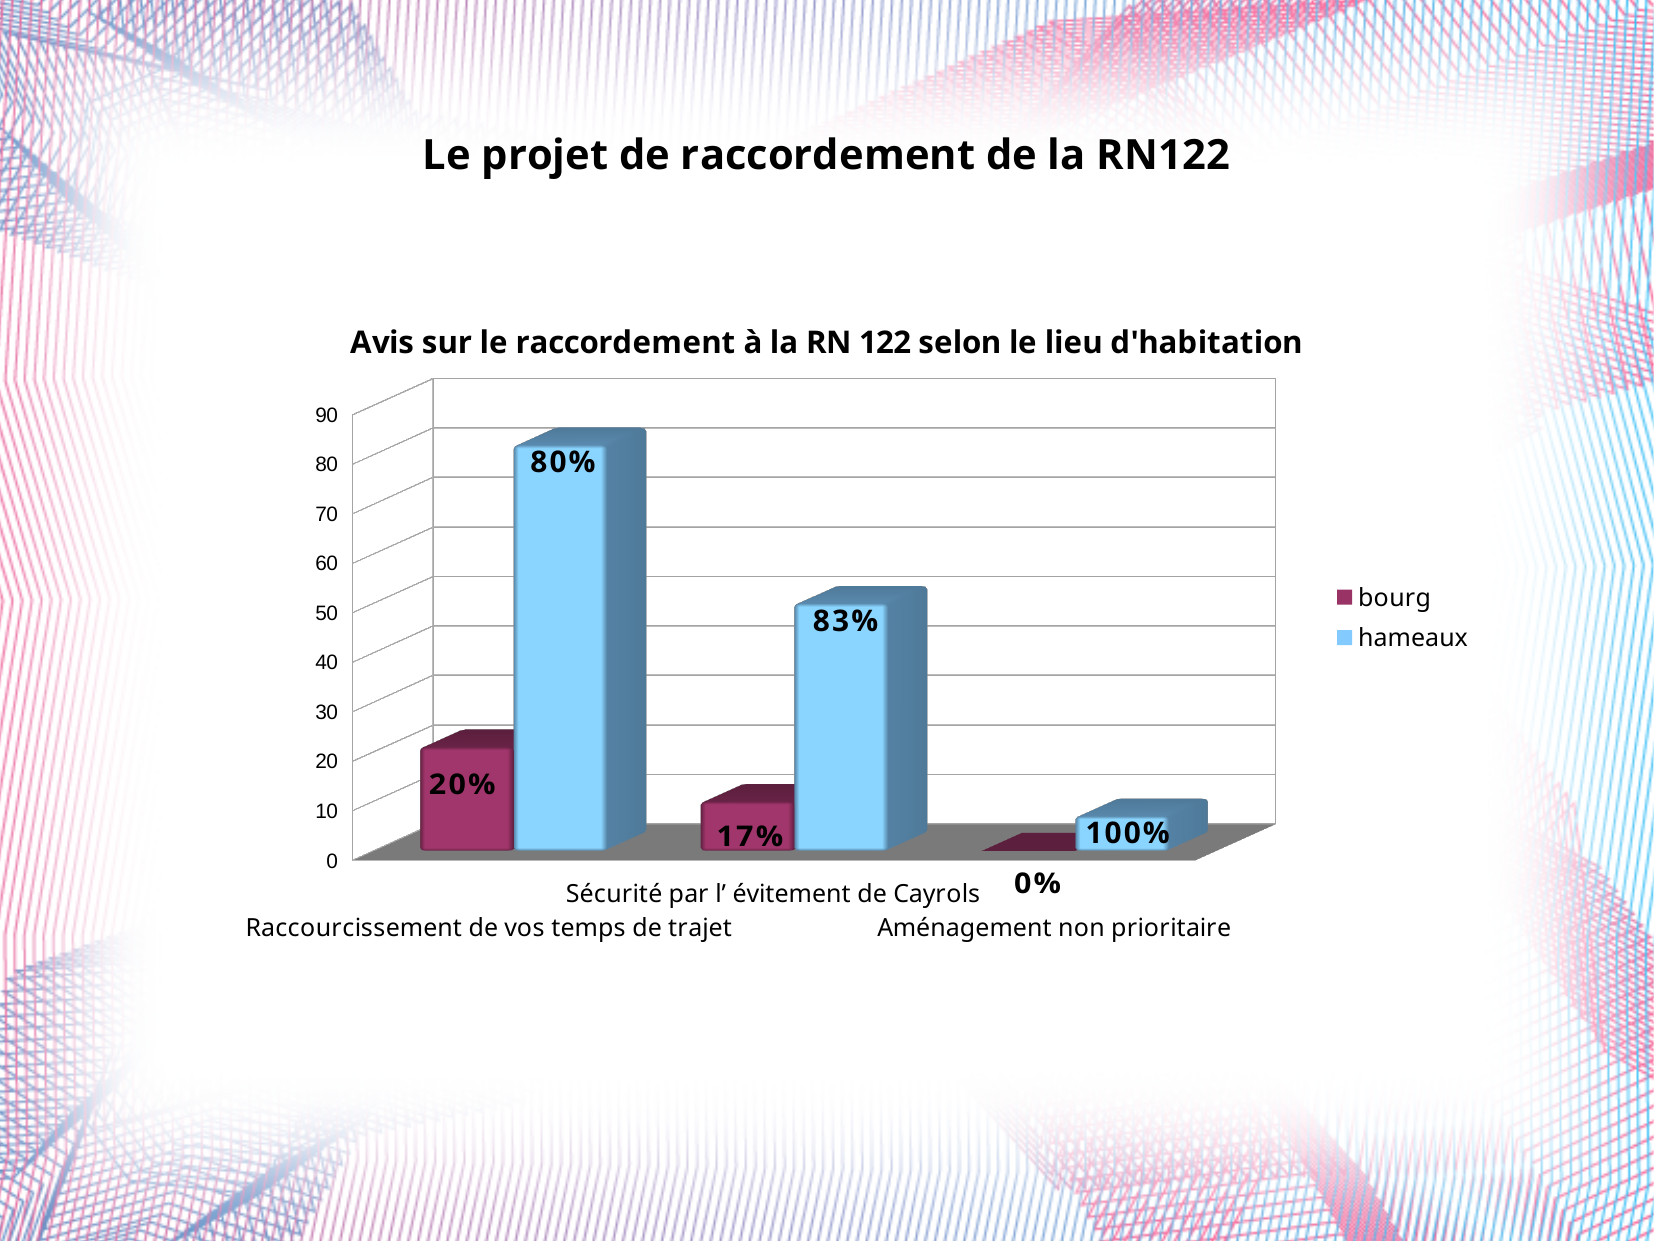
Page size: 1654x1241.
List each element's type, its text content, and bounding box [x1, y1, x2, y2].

chart [165, 289, 1489, 945]
title Le projet de raccordement de la RN122 [82, 49, 1571, 257]
picture [0, 0, 1654, 1241]
